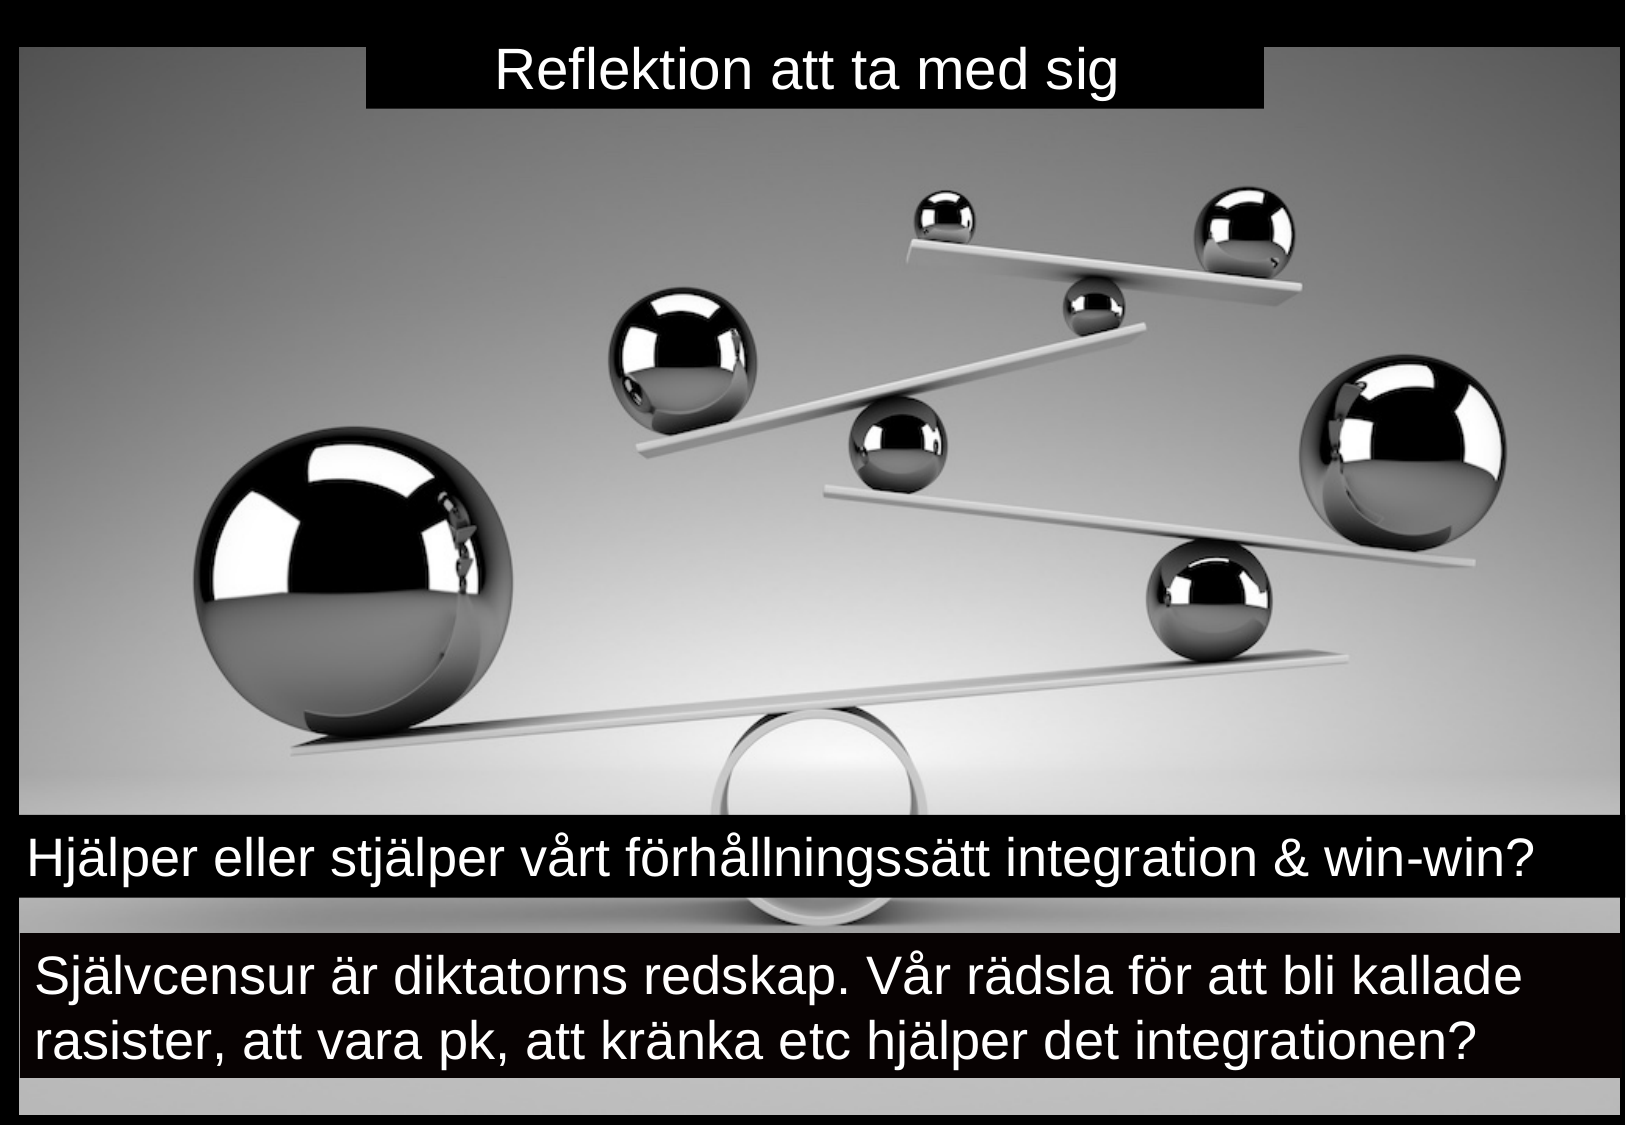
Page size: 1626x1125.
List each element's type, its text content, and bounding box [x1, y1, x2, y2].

text_box Självcensur är diktatorns redskap. Vår rädsla för att bli kallade rasister, att vara pk, att kränka etc hjälper det integrationen? [19, 933, 1622, 1078]
text_box Reflektion att ta med sig [366, 23, 1264, 109]
picture [19, 47, 1620, 814]
picture [19, 898, 1620, 933]
picture [19, 1078, 1620, 1115]
text_box Hjälper eller stjälper vårt förhållningssätt integration & win-win? [11, 814, 1626, 898]
